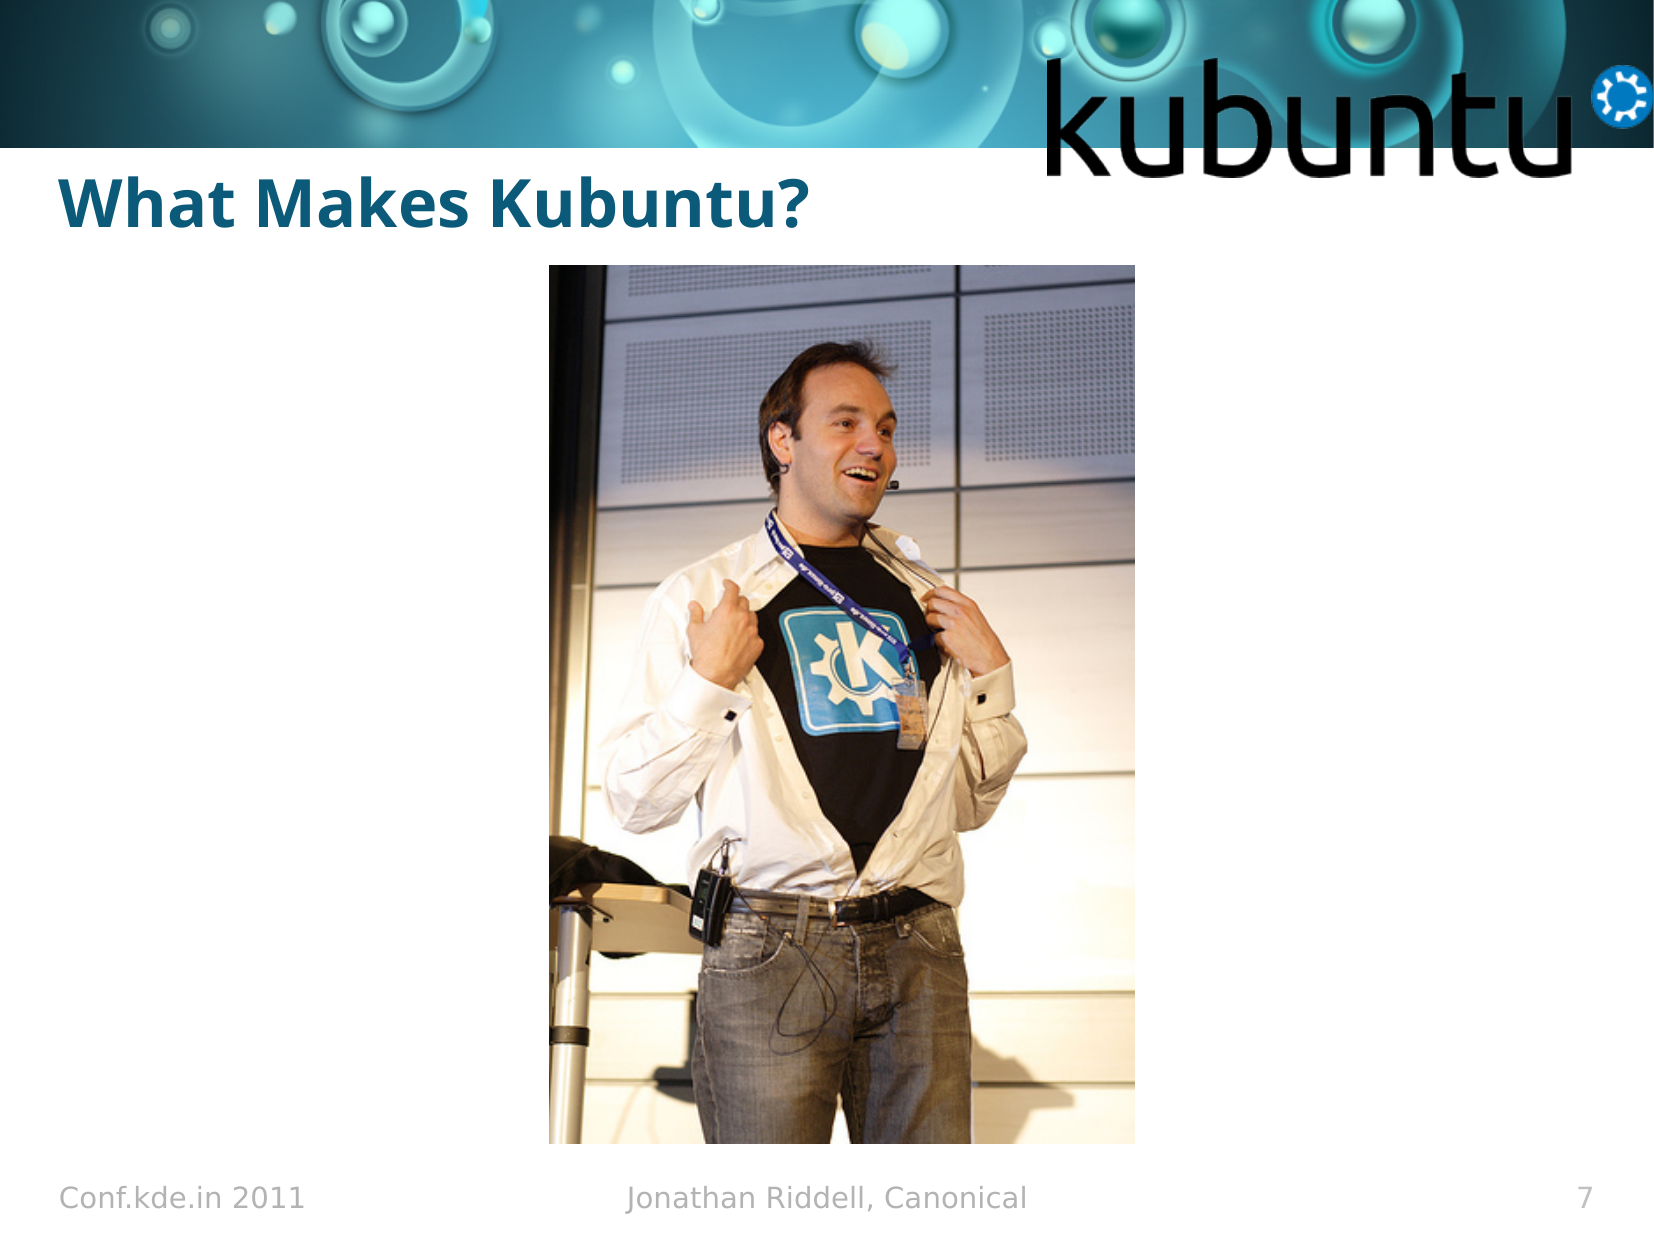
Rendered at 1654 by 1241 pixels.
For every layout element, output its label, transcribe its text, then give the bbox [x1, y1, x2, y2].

title What Makes Kubuntu? [59, 164, 1595, 240]
picture [0, 0, 1654, 178]
picture [549, 265, 1135, 1144]
